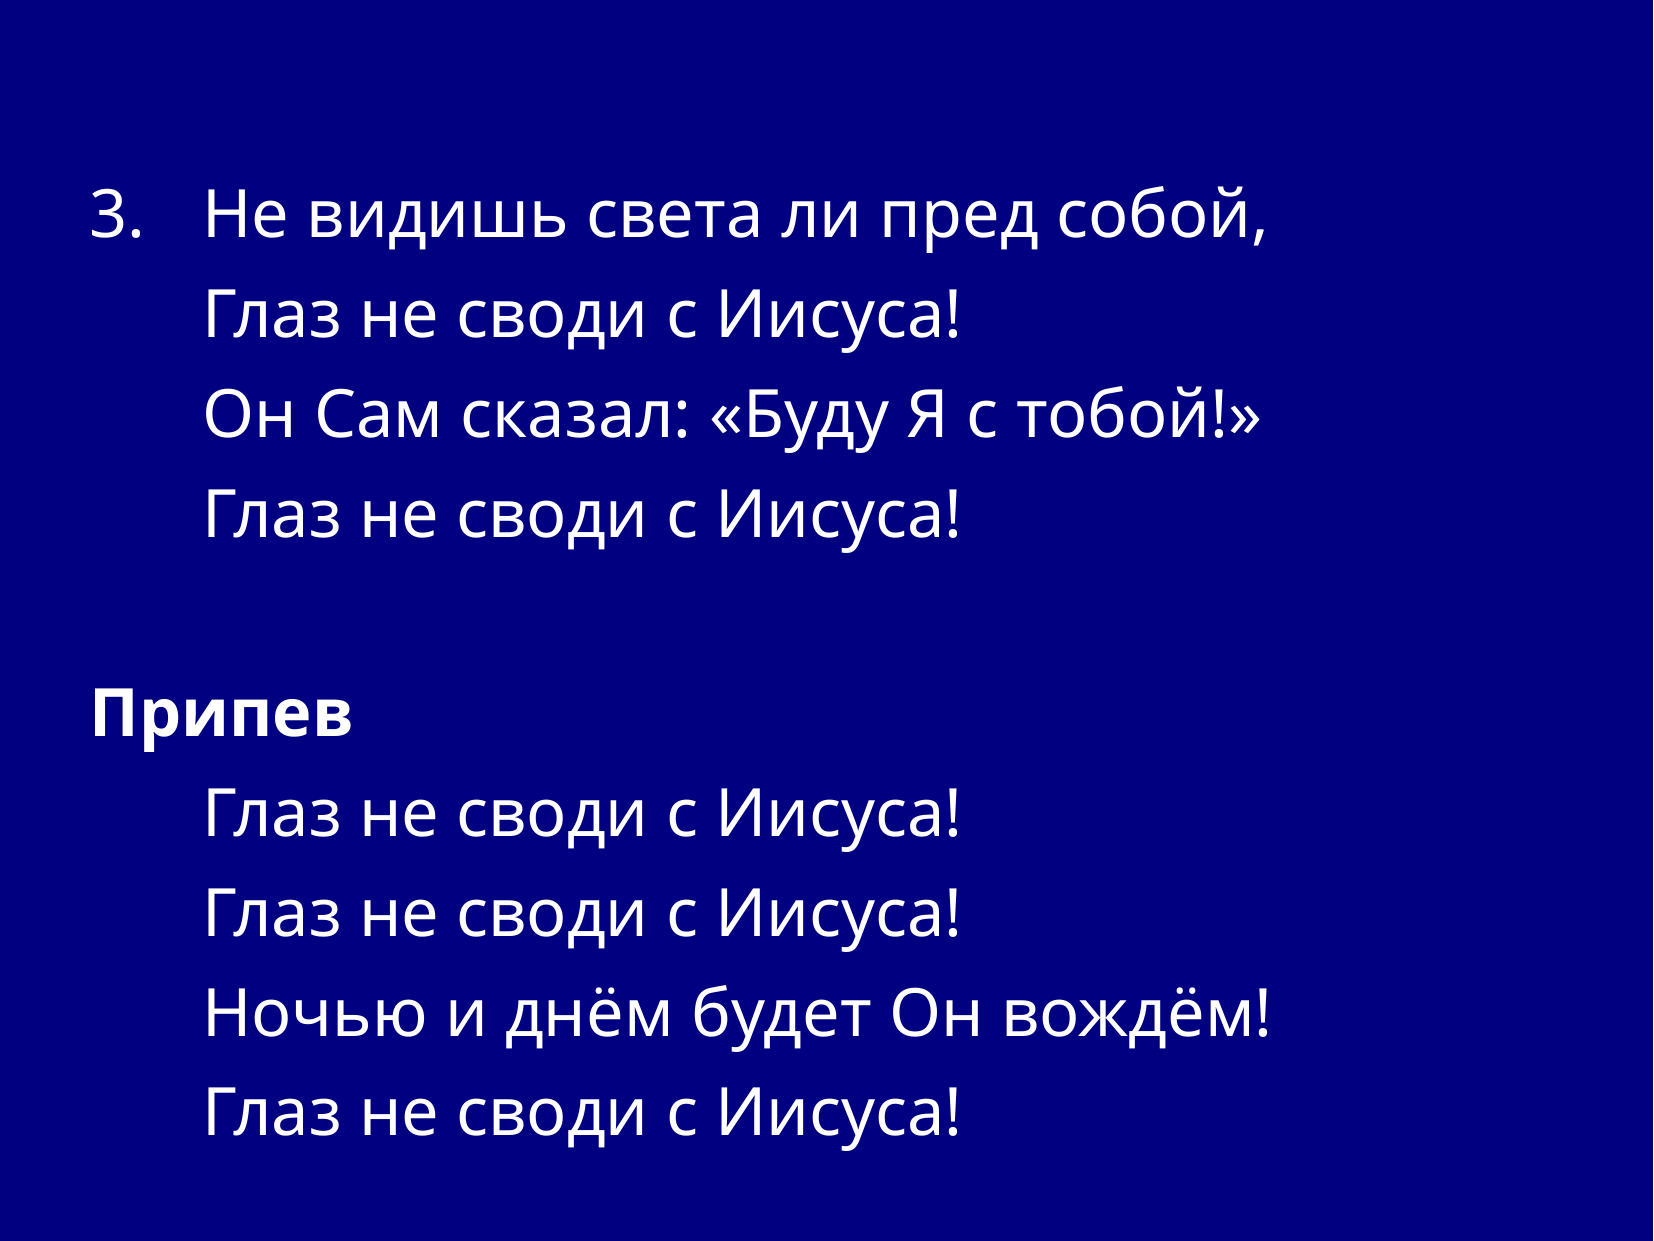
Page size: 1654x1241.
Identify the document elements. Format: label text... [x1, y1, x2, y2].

text_box 3. Не видишь света ли пред собой, Глаз не своди с Иисуса! Он Сам сказал: «Буду Я с тобой!» Глаз не своди с Иисуса! Припев Глаз не своди с Иисуса! Глаз не своди с Иисуса! Ночью и днём будет Он вождём! Глаз не своди с Иисуса! [75, 150, 1576, 1163]
